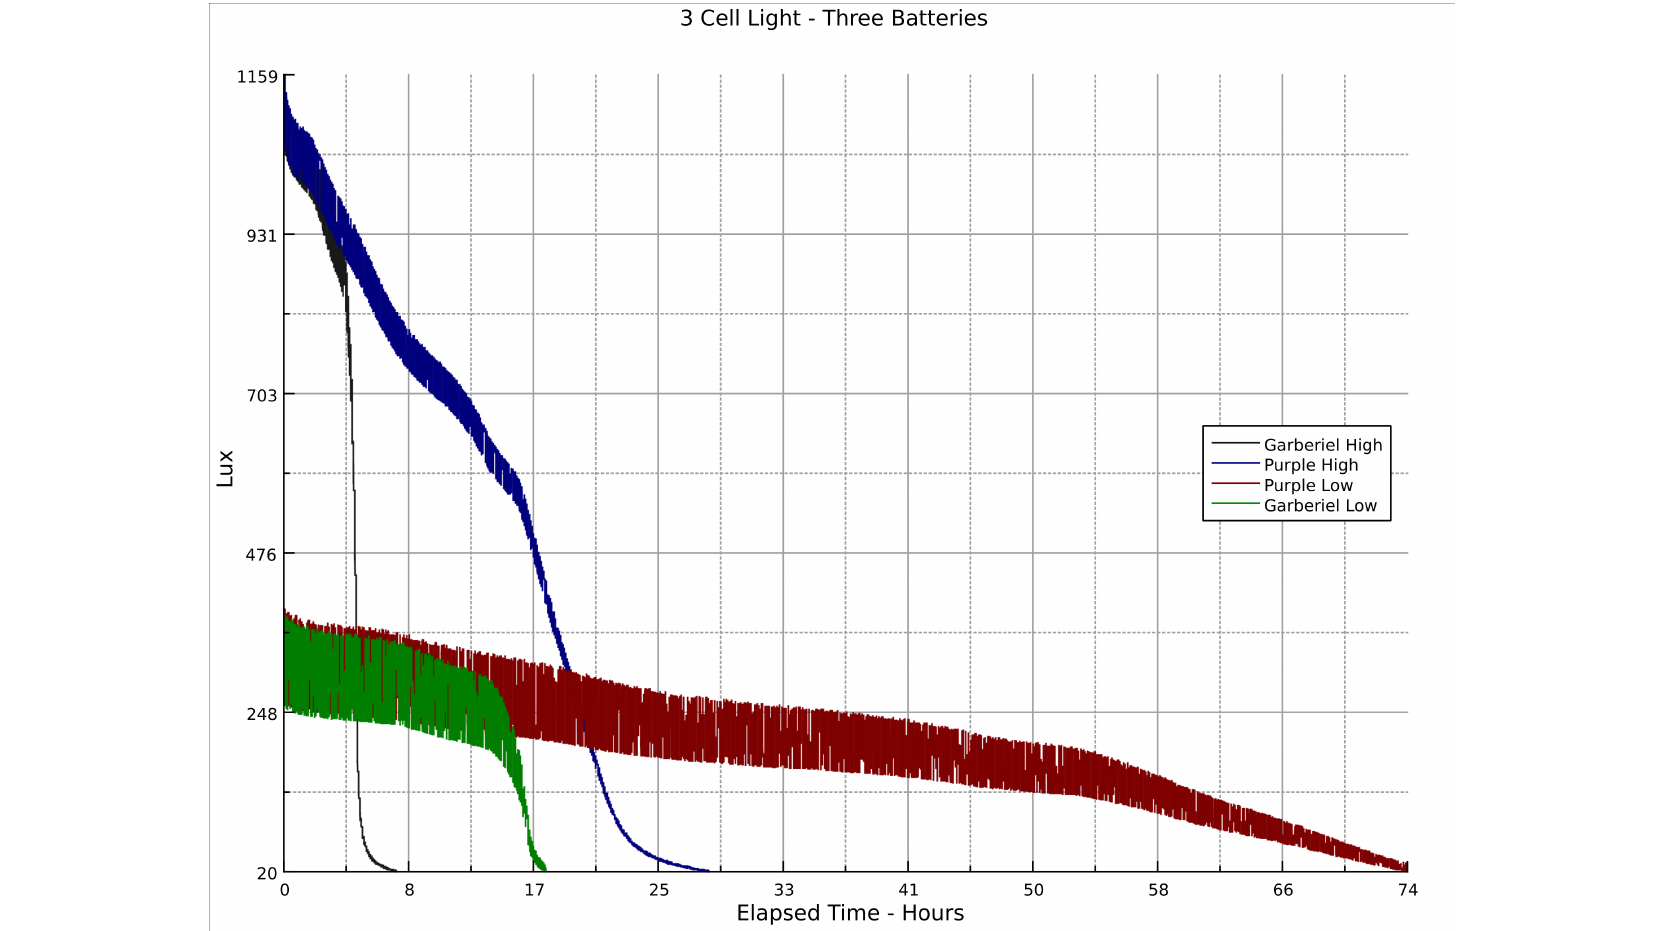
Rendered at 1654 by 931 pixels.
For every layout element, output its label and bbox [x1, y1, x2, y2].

picture [209, 3, 1455, 931]
